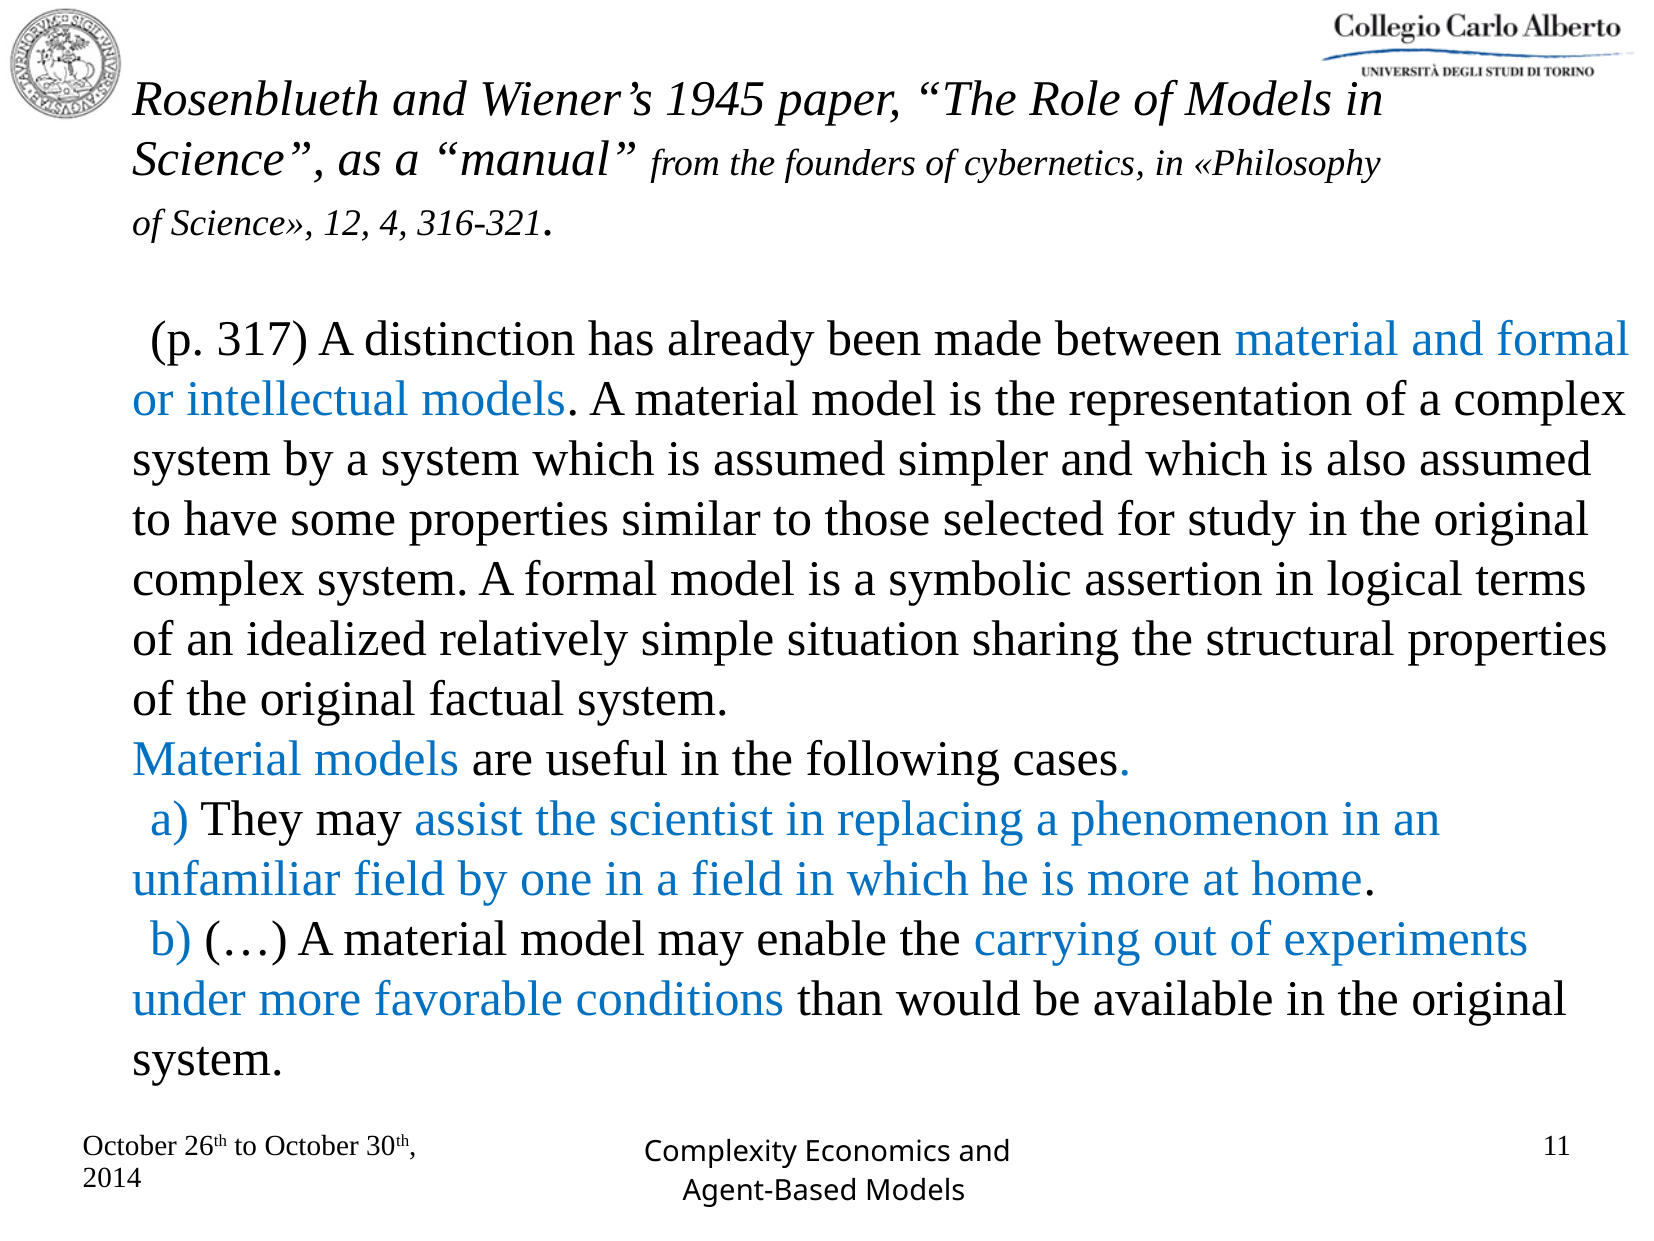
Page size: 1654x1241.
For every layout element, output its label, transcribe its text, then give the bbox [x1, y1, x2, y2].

text_box Rosenblueth and Wiener’s 1945 paper, “The Role of Models in Science”, as a “manual” from the founders of cybernetics, in «Philosophy of Science», 12, 4, 316-321. (p. 317) A distinction has already been made between material and formal or intellectual models. A material model is the representation of a complex system by a system which is assumed simpler and which is also assumed to have some properties similar to those selected for study in the original complex system. A formal model is a symbolic assertion in logical terms of an idealized relatively simple situation sharing the structural properties of the original factual system. Material models are useful in the following cases. a) They may assist the scientist in replacing a phenomenon in an unfamiliar field by one in a field in which he is more at home. b) (…) A material model may enable the carrying out of experiments under more favorable conditions than would be available in the original system. [117, 58, 1654, 1094]
picture [5, 5, 125, 122]
picture [1312, 0, 1645, 58]
